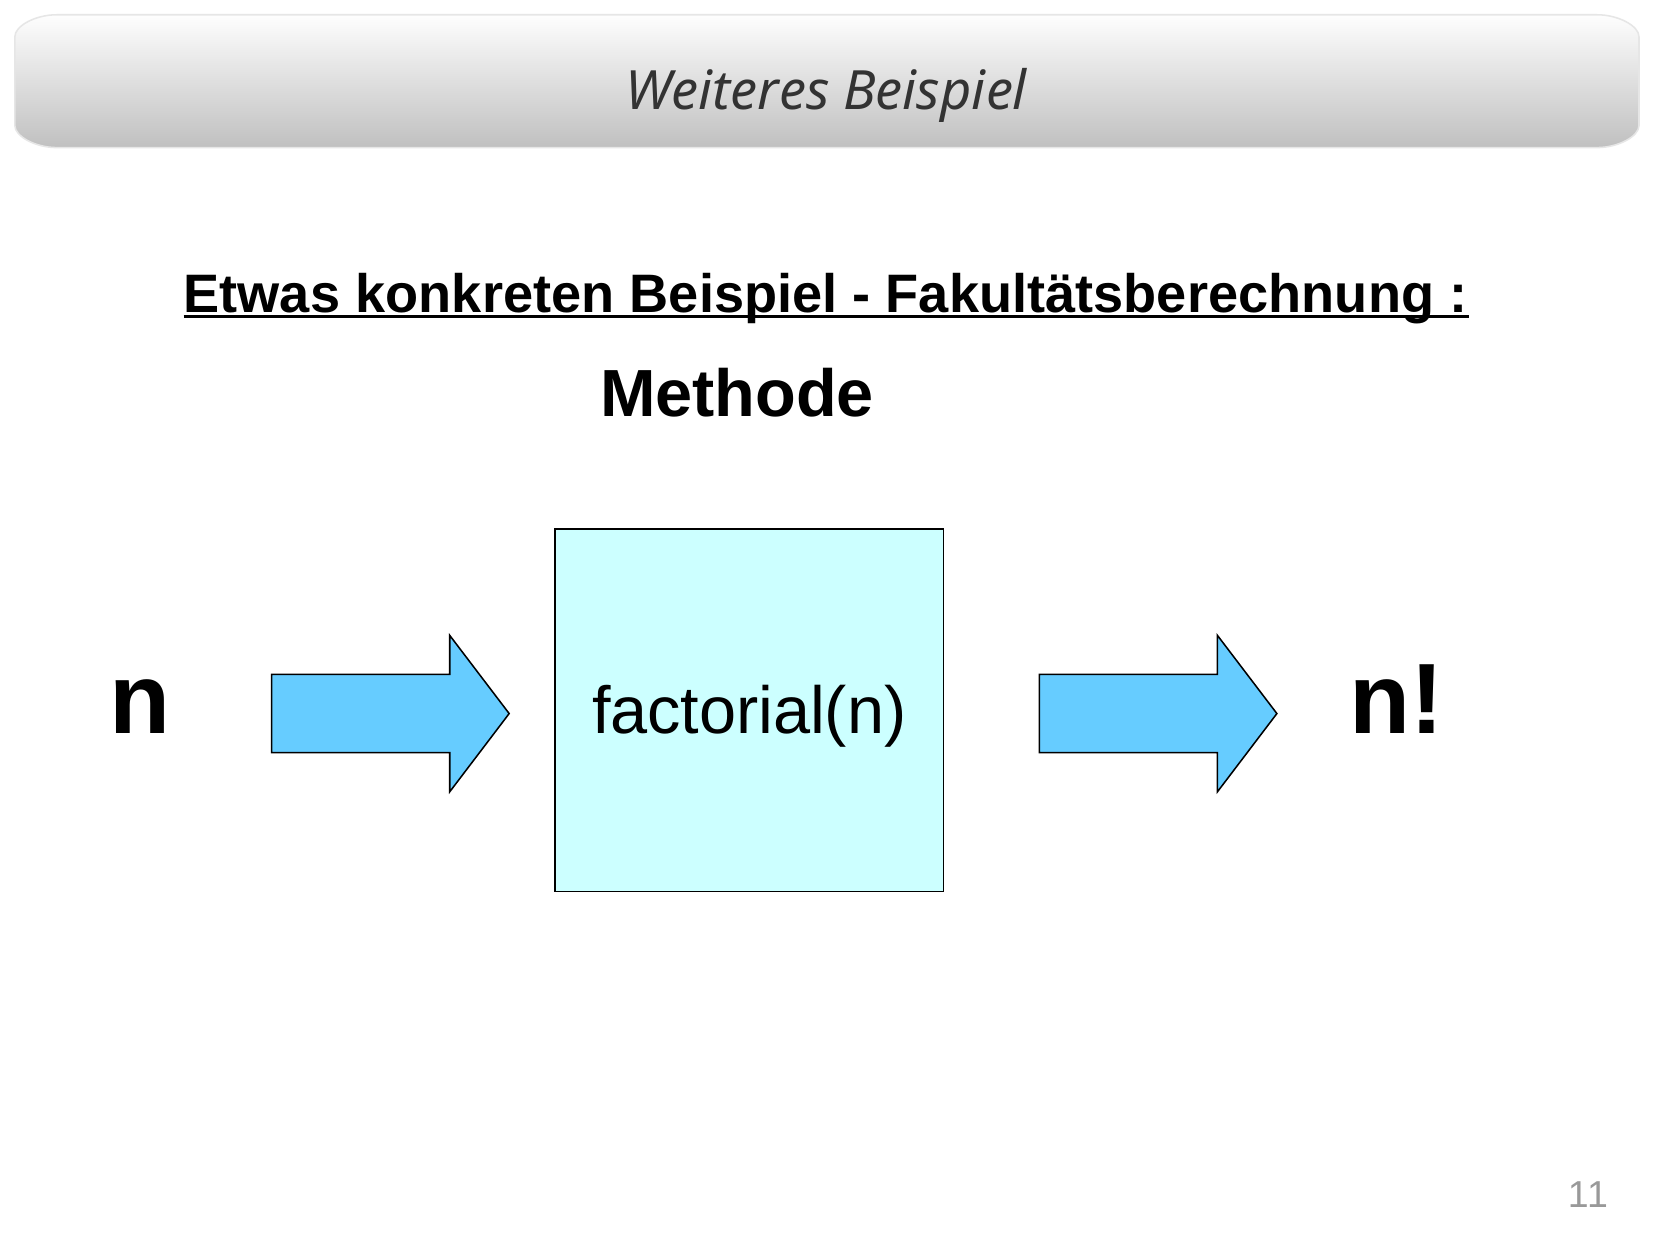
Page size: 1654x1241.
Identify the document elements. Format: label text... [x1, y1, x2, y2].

text_box n! [1335, 635, 1460, 763]
text_box [271, 635, 510, 792]
text_box n [94, 635, 186, 763]
text_box Methode [566, 348, 922, 439]
title Weiteres Beispiel [29, 29, 1624, 148]
text_box Etwas konkreten Beispiel - Fakultätsberechnung : [168, 255, 1457, 332]
text_box factorial(n) [555, 529, 944, 892]
text_box [1039, 635, 1277, 792]
